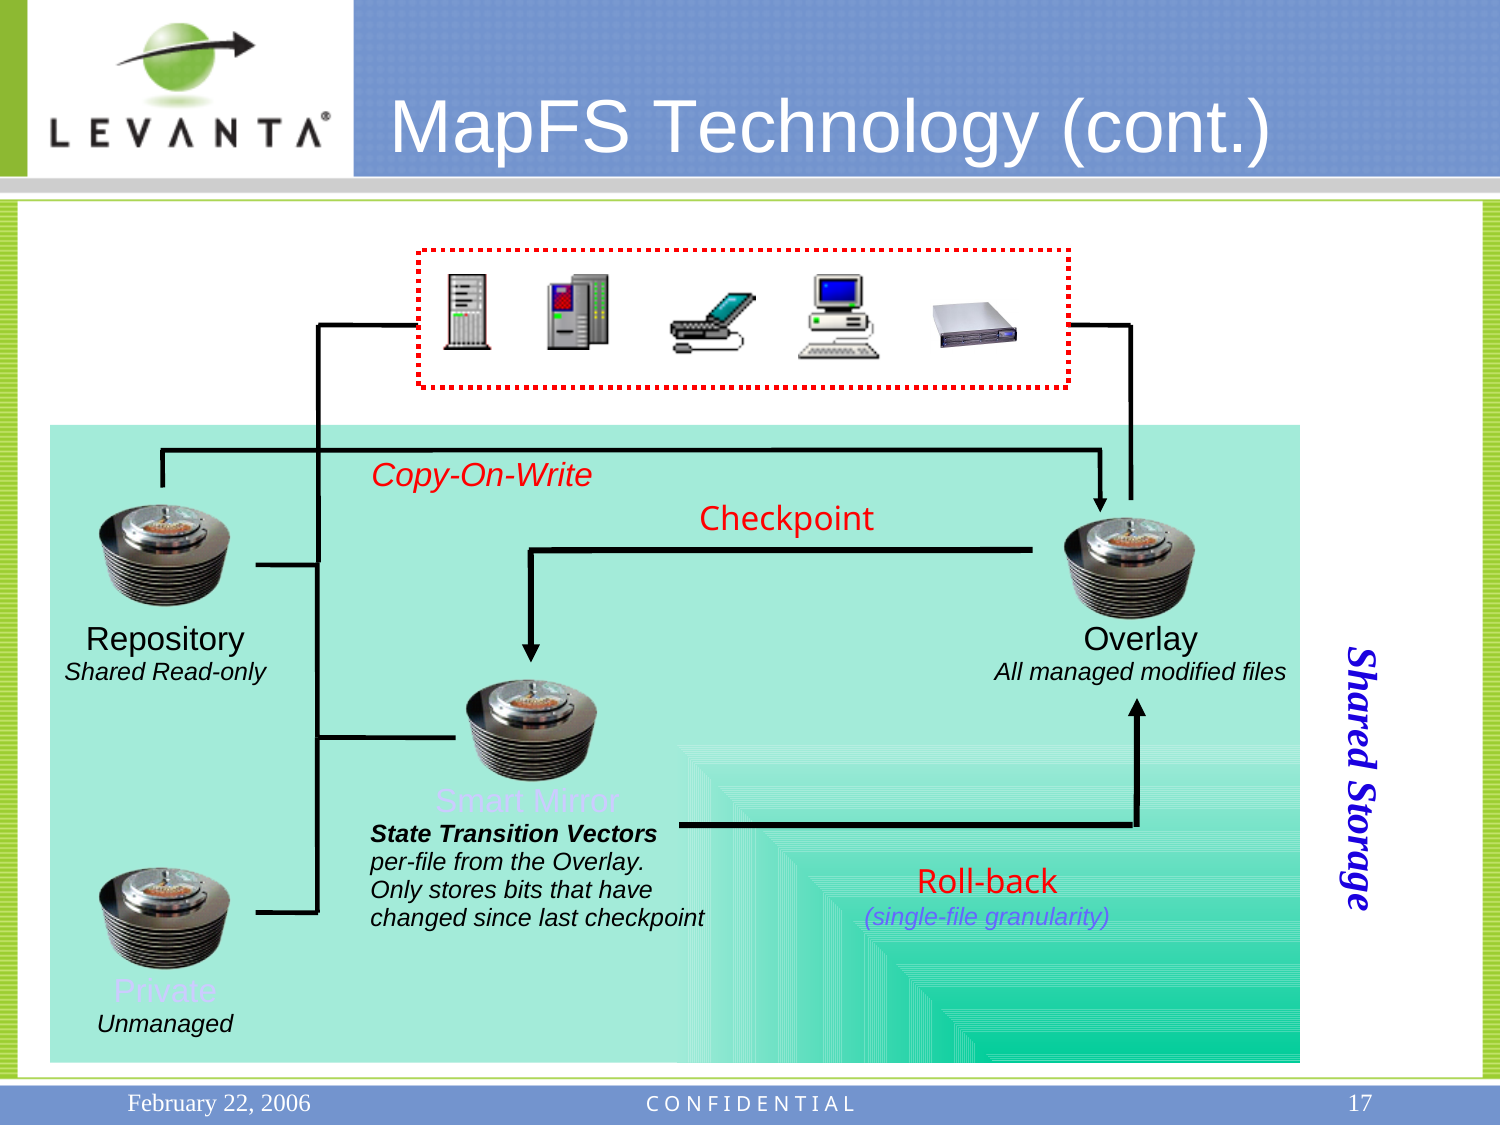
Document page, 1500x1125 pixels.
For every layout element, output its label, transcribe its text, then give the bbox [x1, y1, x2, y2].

text_box Repository Shared Read-only [49, 612, 282, 694]
text_box Shared Storage [1331, 631, 1394, 928]
text_box MapFS Technology (cont.) [374, 0, 1463, 175]
text_box [321, 424, 1300, 612]
text_box [50, 424, 1300, 1063]
text_box Private Unmanaged [82, 964, 249, 1046]
picture [0, 0, 1500, 1125]
text_box Checkpoint [684, 487, 890, 547]
text_box Smart Mirror State Transition Vectors per-file from the Overlay. Only stores bits that have changed since last checkpoint [355, 774, 721, 940]
text_box Copy-On-Write [356, 448, 609, 502]
text_box Overlay All managed modified files [979, 612, 1303, 694]
text_box Roll-back (single-file granularity) [849, 849, 1126, 939]
